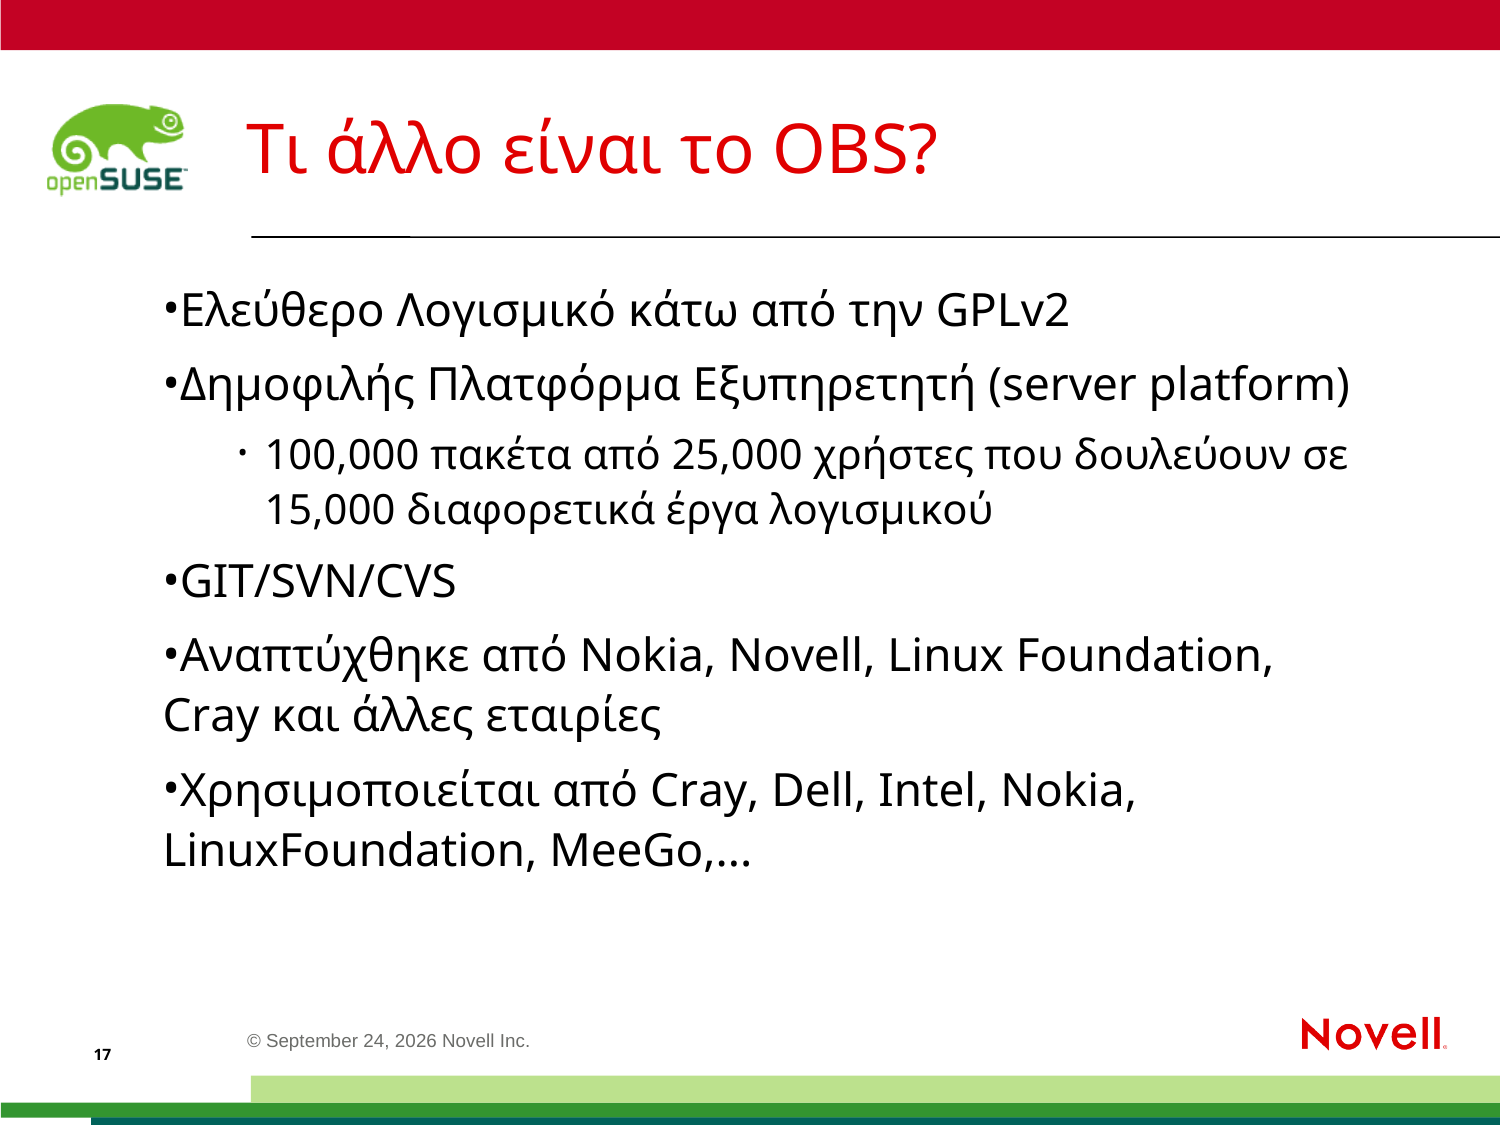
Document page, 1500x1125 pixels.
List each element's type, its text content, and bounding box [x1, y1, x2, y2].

list Ελεύθερο Λογισμικό κάτω από την GPLv2 Δημοφιλής Πλατφόρμα Eξυπηρετητή (server platform) 100,000 πακέτα από 25,000 χρήστες που δουλεύουν σε 15,000 διαφορετικά έργα λογισμικού GIT/SVN/CVS Αναπτύχθηκε από Nokia, Novell, Linux Foundation, Cray και άλλες εταιρίες Χρησιμοποιείται από Cray, Dell, Intel, Nokia, LinuxFoundation, MeeGo,... [162, 278, 1375, 1022]
picture [1295, 1011, 1453, 1056]
picture [47, 104, 188, 197]
title Τι άλλο είναι το OBS? [246, 68, 1409, 231]
